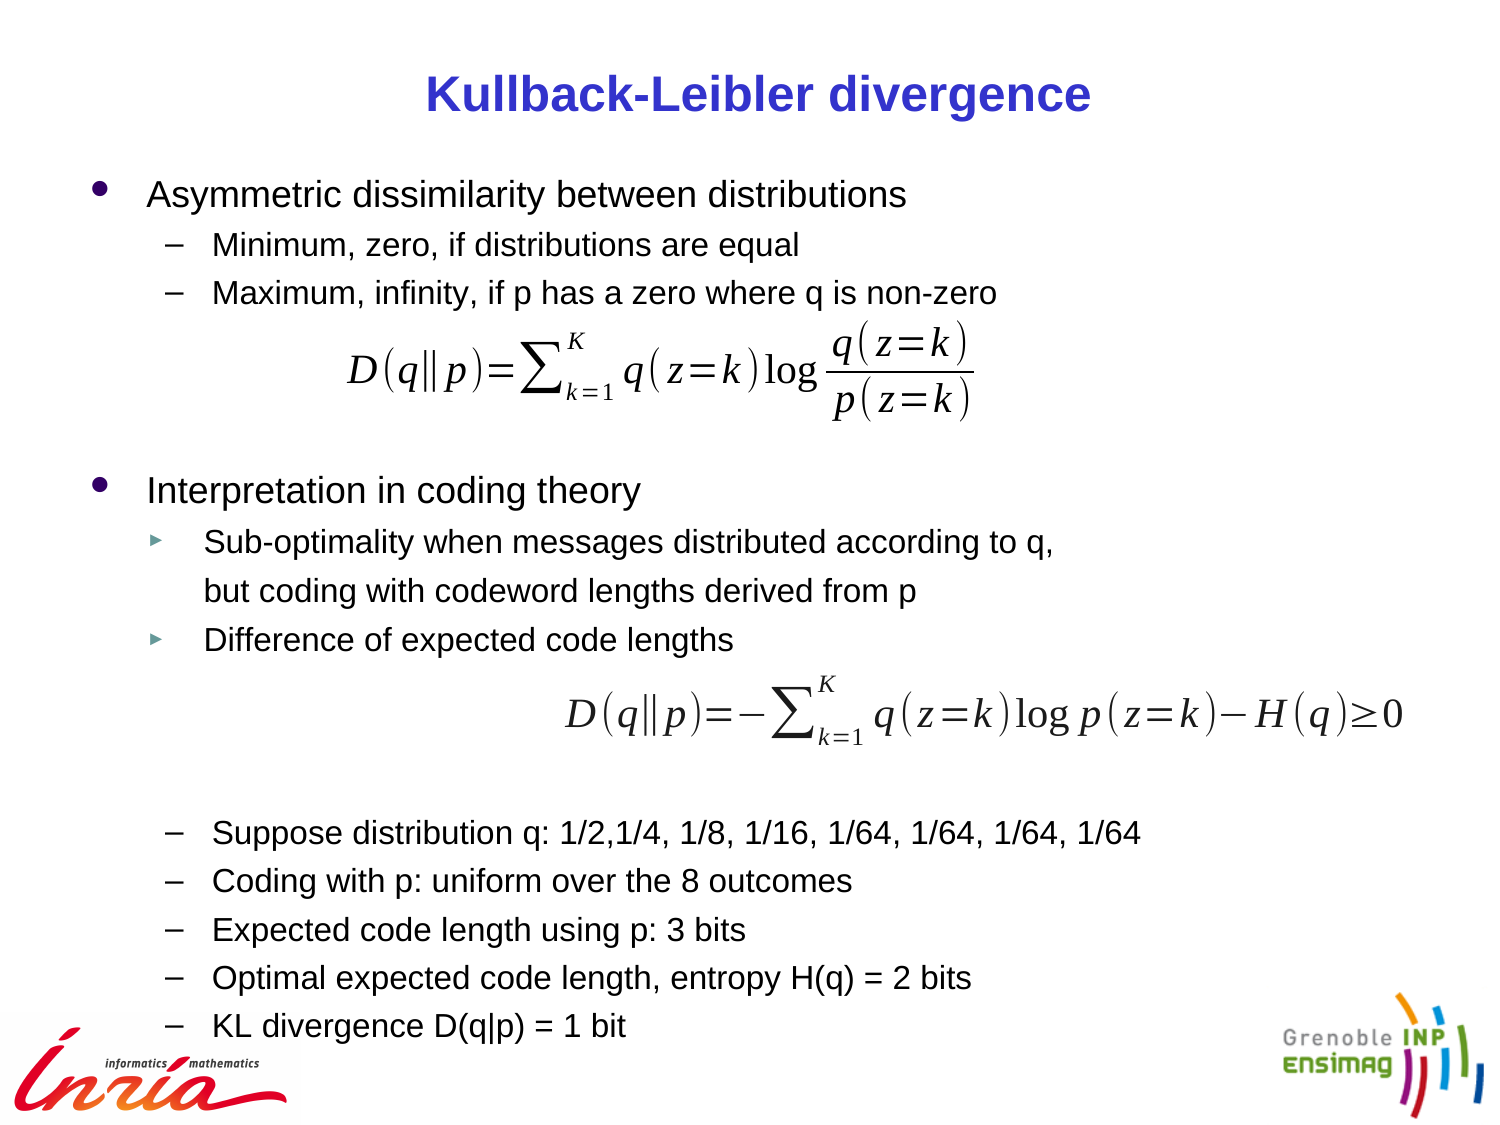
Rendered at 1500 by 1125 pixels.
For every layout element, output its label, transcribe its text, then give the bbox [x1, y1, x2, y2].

picture [0, 1012, 301, 1125]
list Asymmetric dissimilarity between distributions Minimum, zero, if distributions are equal Maximum, infinity, if p has a zero where q is non-zero Interpretation in coding theory Sub-optimality when messages distributed according to q, but coding with codeword lengths derived from p Difference of expected code lengths Suppose distribution q: 1/2,1/4, 1/8, 1/16, 1/64, 1/64, 1/64, 1/64 Coding with p: uniform over the 8 outcomes Expected code length using p: 3 bits Optimal expected code length, entropy H(q) = 2 bits KL divergence D(q|p) = 1 bit [75, 162, 1264, 1101]
title Kullback-Leibler divergence [75, 45, 1426, 138]
chart [337, 317, 981, 425]
chart [556, 671, 1411, 751]
picture [1266, 986, 1489, 1125]
